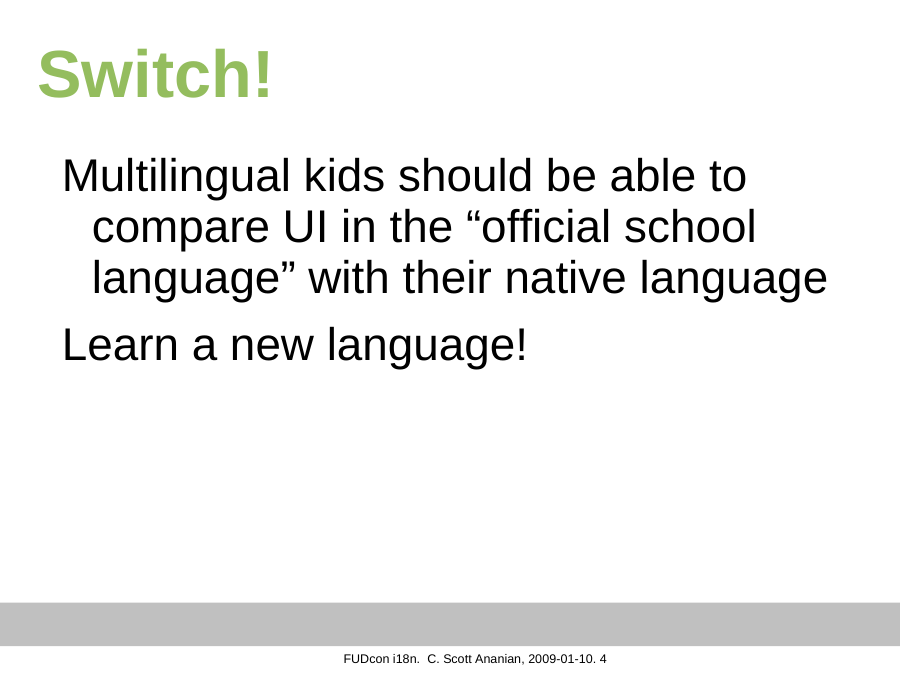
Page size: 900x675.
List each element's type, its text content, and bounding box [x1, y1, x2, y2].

title Switch! [37, 37, 856, 211]
list Multilingual kids should be able to compare UI in the “official school language” with their native language Learn a new language! [61, 150, 844, 675]
